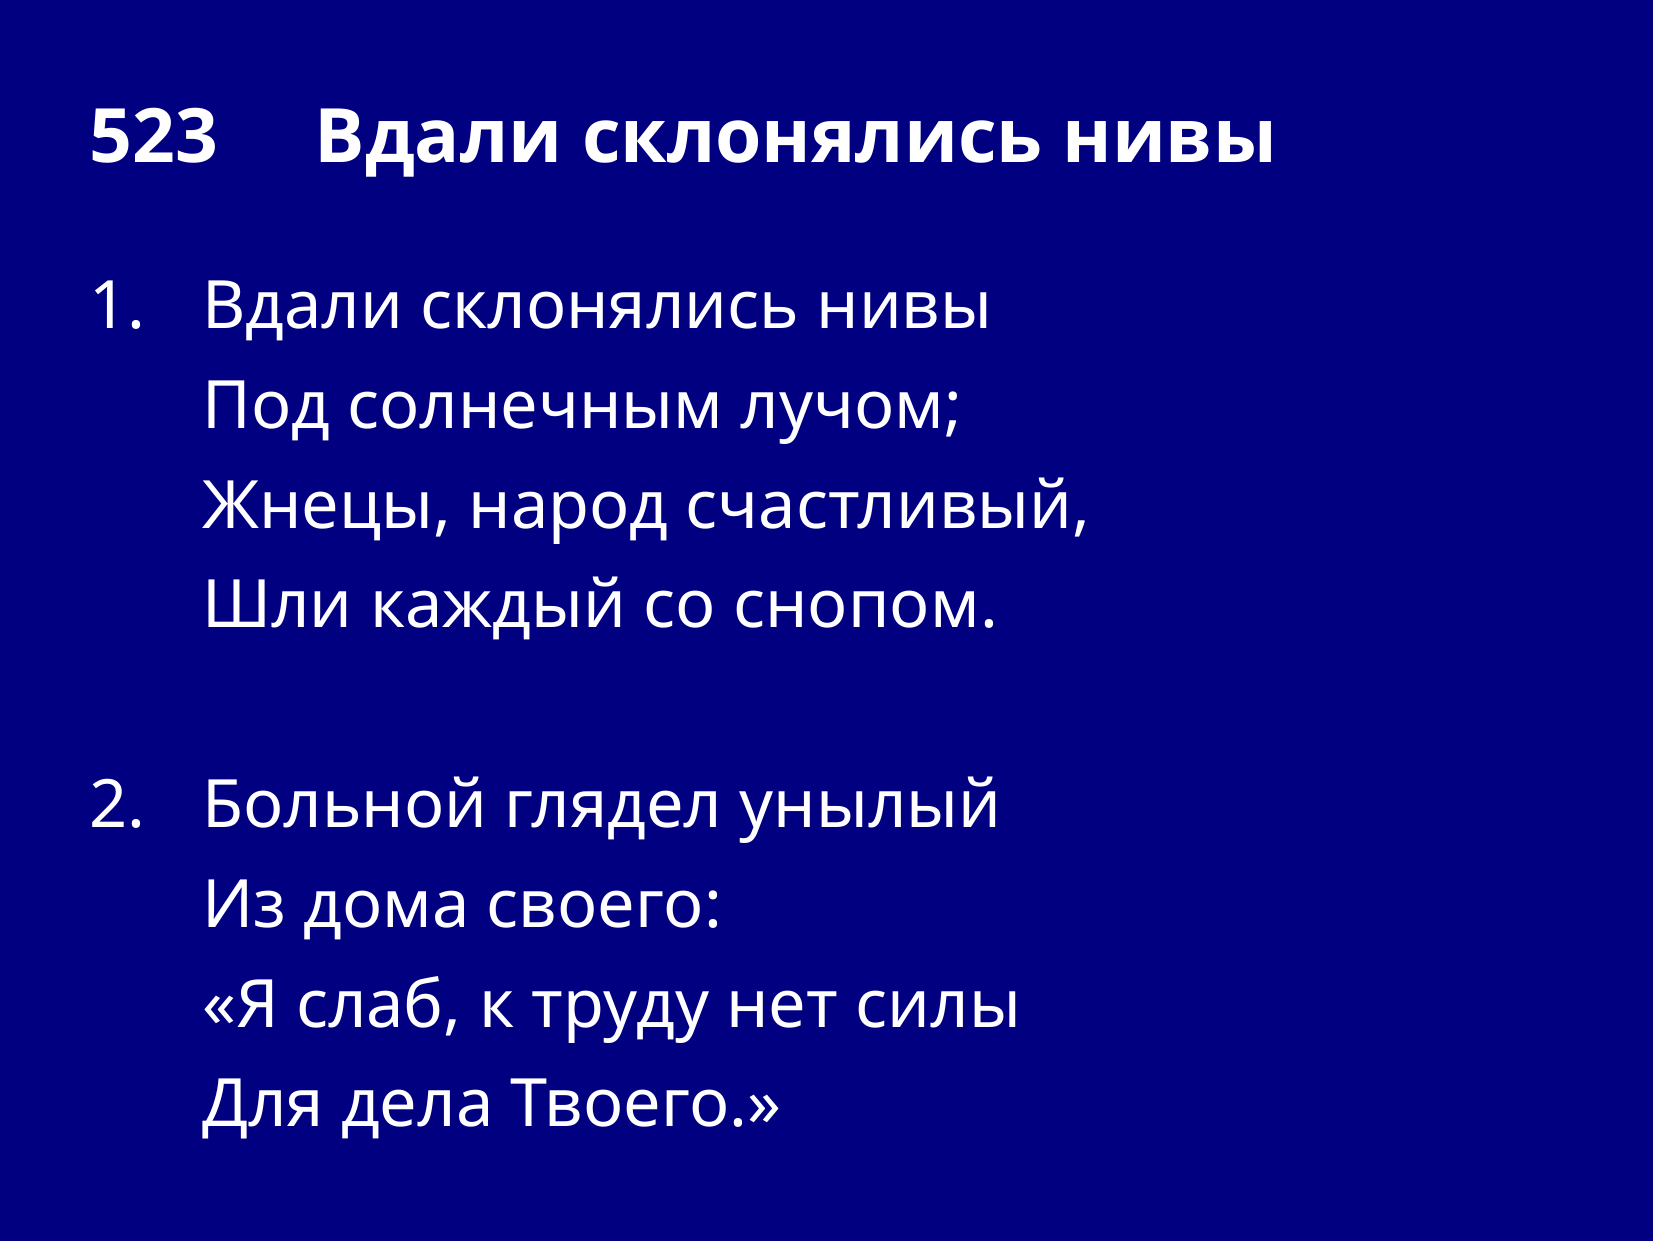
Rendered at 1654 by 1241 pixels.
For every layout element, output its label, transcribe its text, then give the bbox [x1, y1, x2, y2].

text_box 523 Вдали склонялись нивы [75, 75, 1576, 188]
text_box 1. Вдали склонялись нивы Под солнечным лучом; Жнецы, народ счастливый, Шли каждый со снопом. 2. Больной глядел унылый Из дома своего: «Я слаб, к труду нет силы Для дела Твоего.» [75, 188, 1576, 1163]
